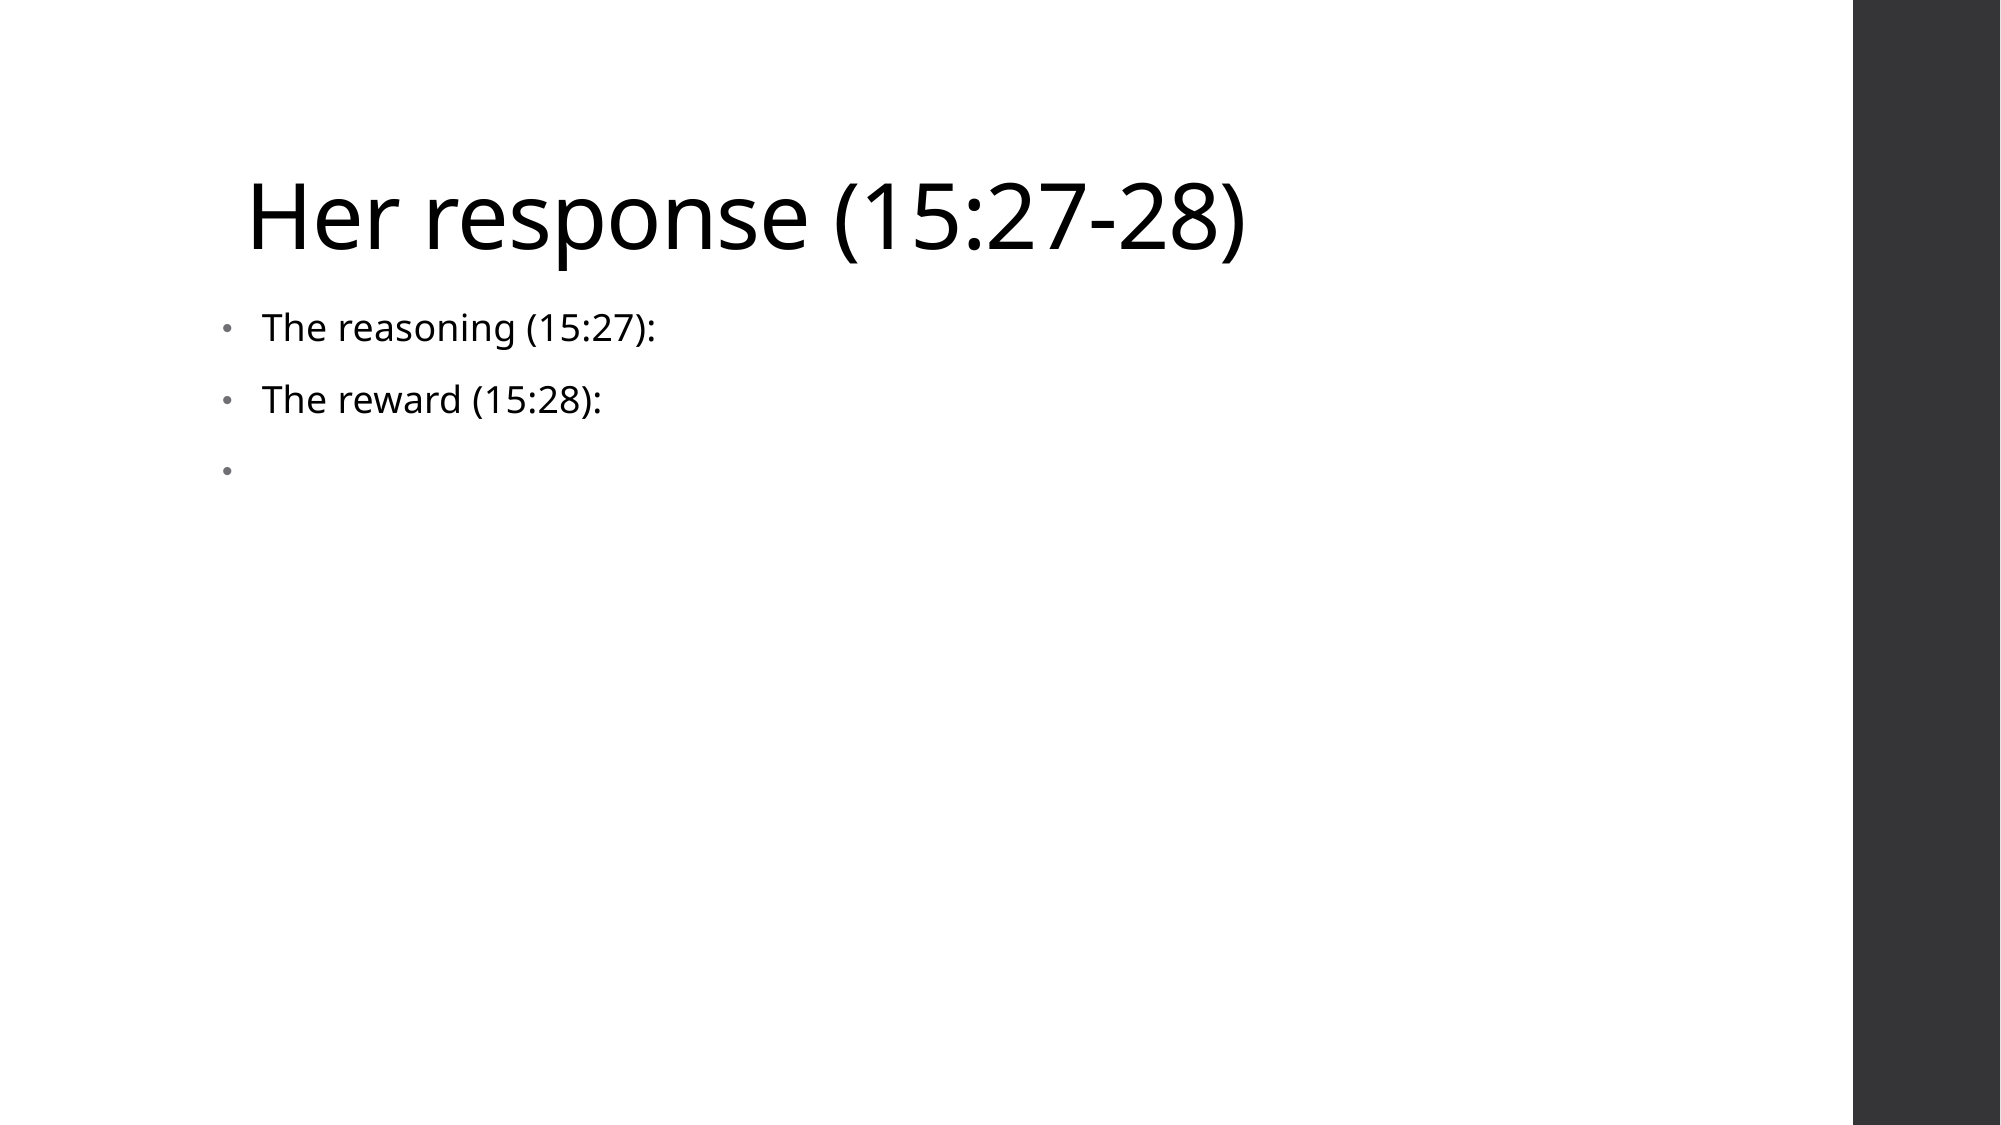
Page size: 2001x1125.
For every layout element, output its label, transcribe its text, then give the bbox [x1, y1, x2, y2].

title Her response (15:27-28) [206, 60, 1797, 278]
list The reasoning (15:27): The reward (15:28): [206, 299, 1617, 1014]
